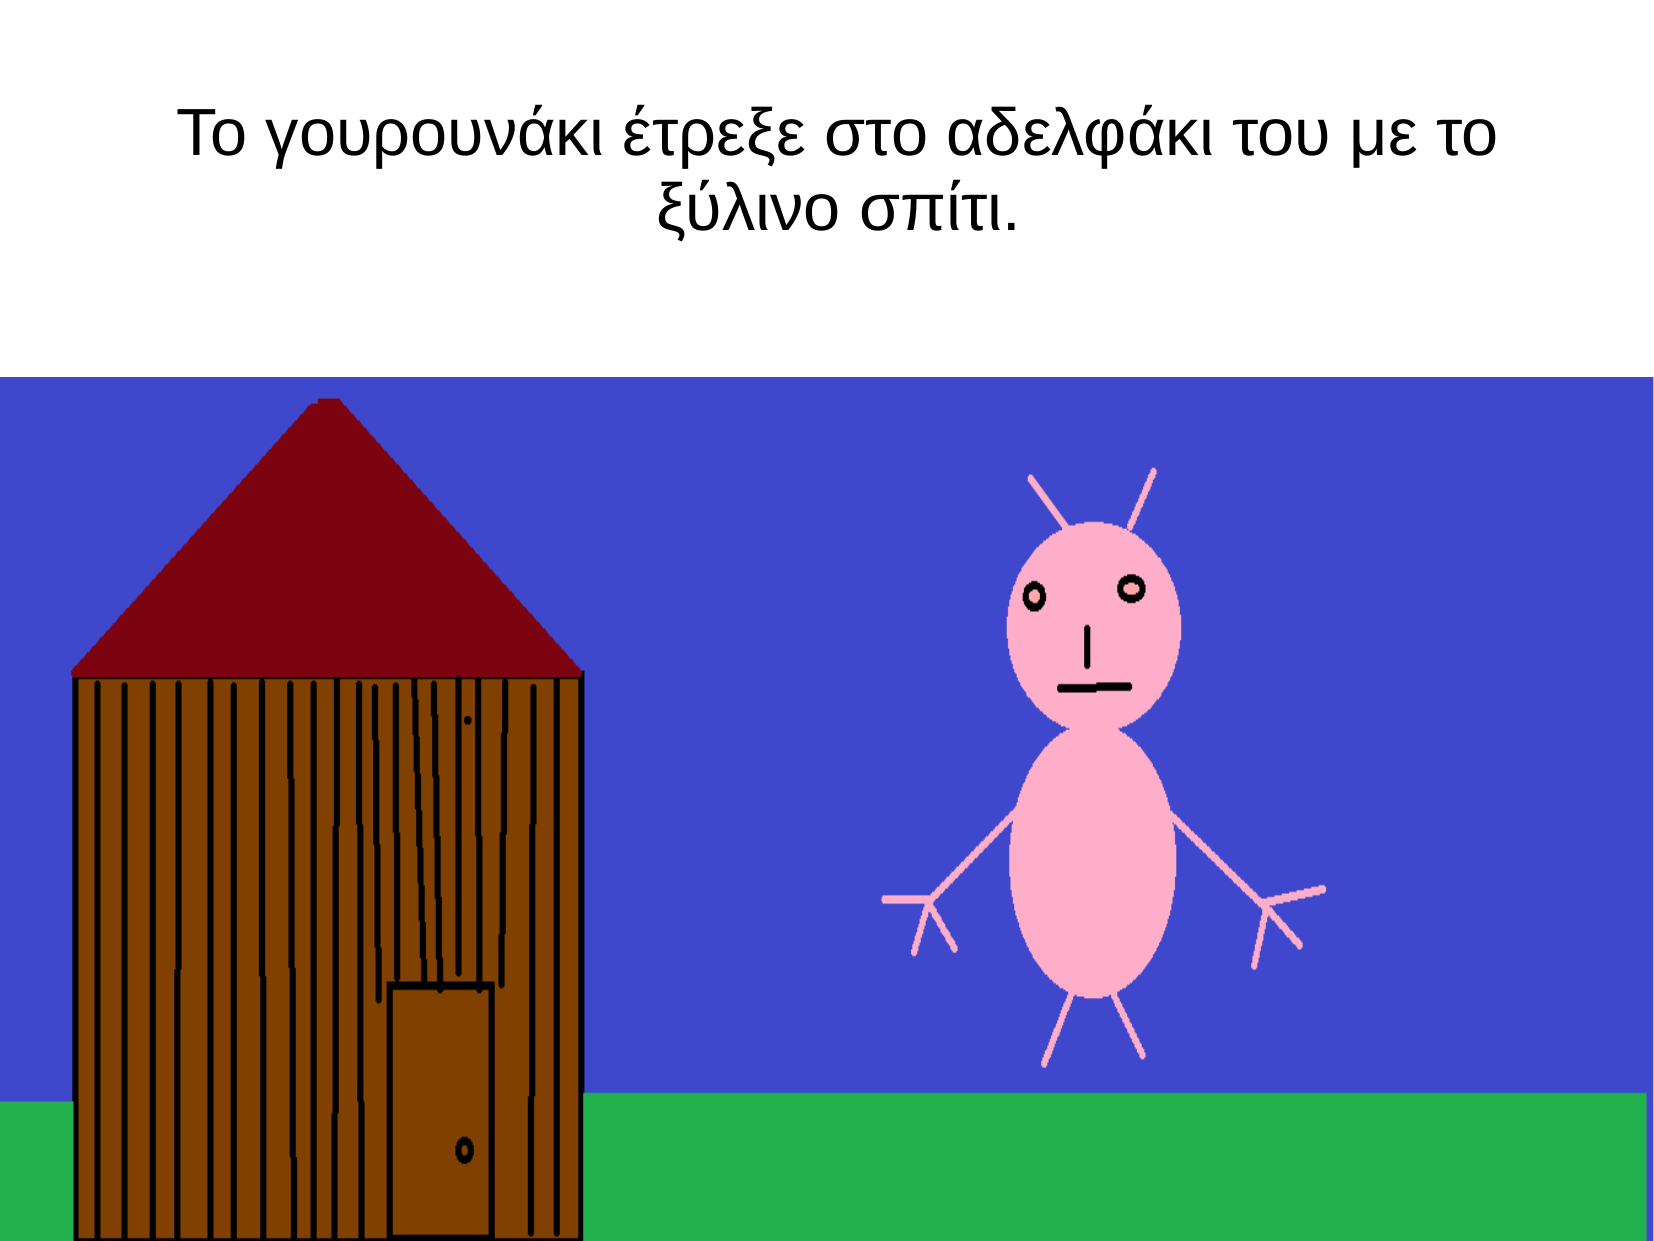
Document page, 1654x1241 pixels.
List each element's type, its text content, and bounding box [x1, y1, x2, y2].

picture [0, 377, 1654, 1241]
subtitle Το γουρουνάκι έτρεξε στο αδελφάκι του με το ξύλινο σπίτι. [94, 0, 1583, 377]
